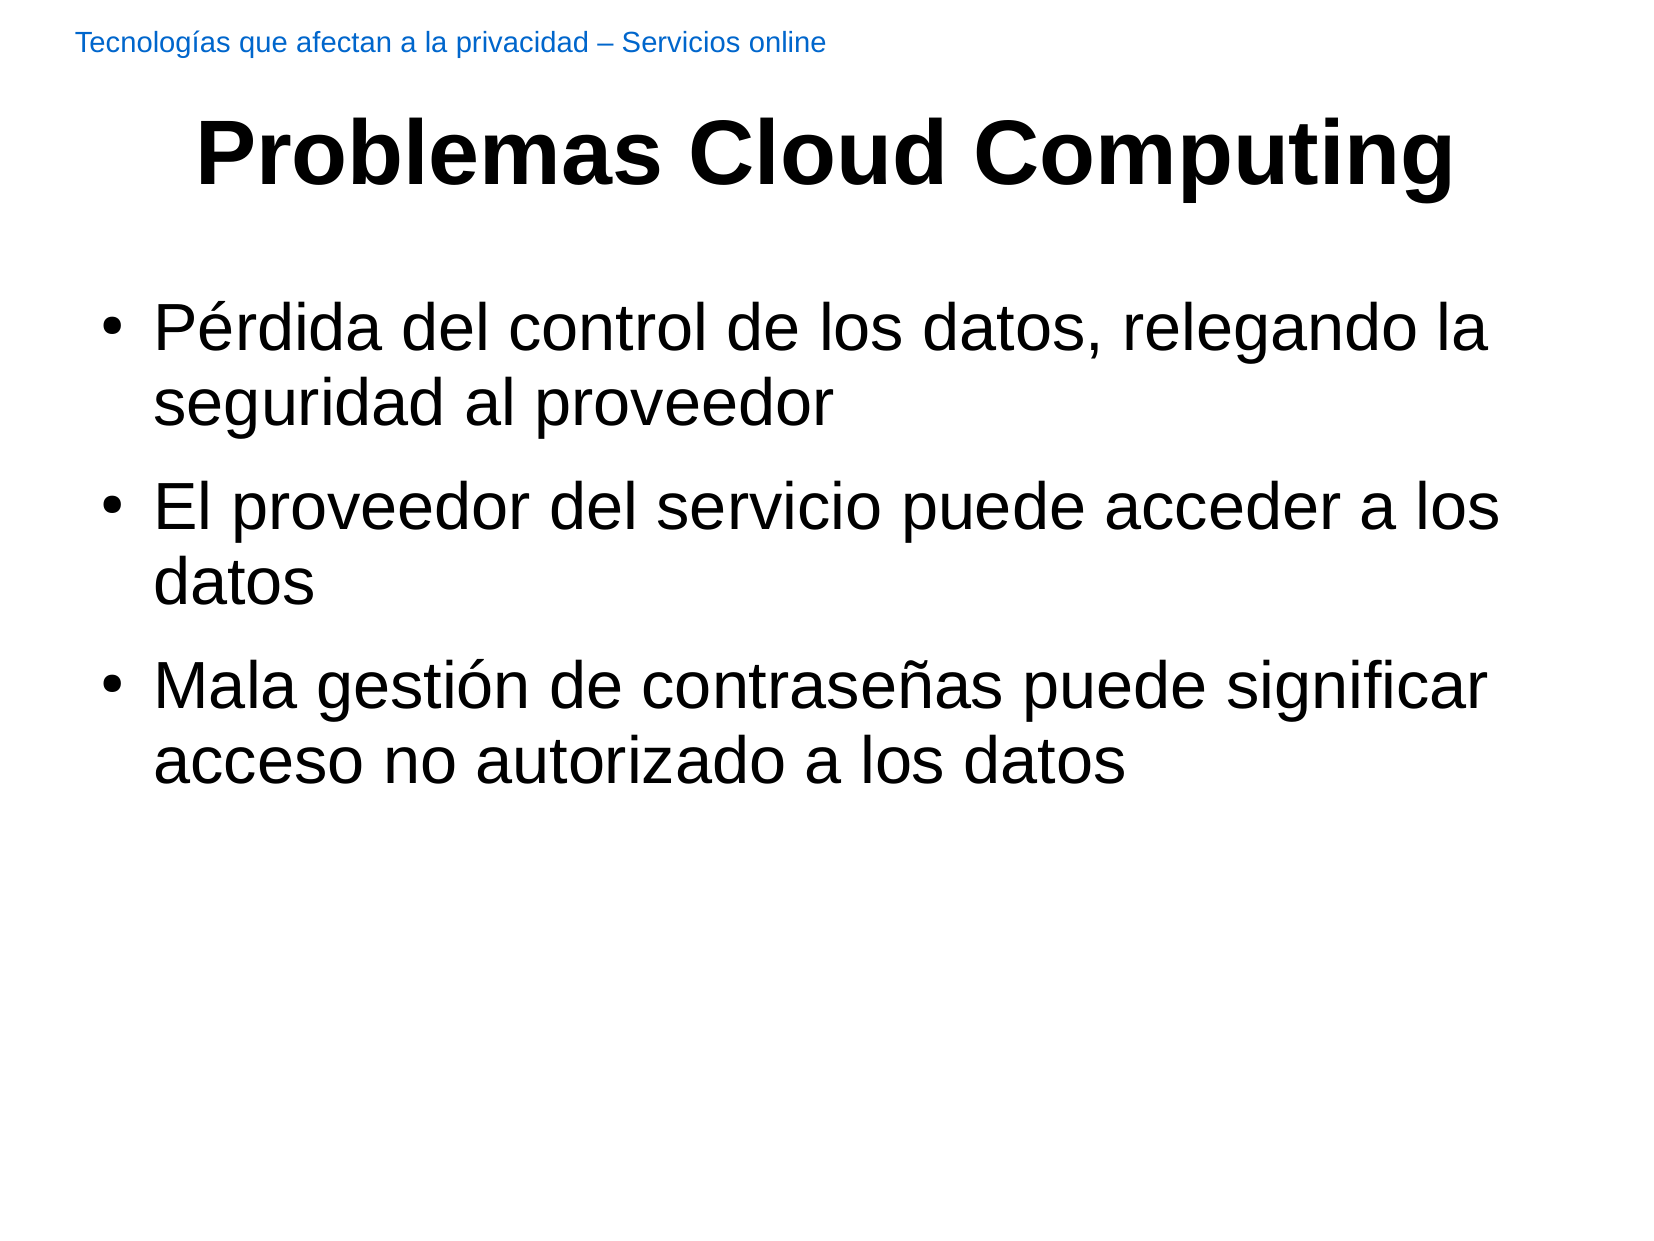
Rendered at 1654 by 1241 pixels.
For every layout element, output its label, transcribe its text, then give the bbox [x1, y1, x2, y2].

title Problemas Cloud Computing [82, 49, 1571, 257]
list Pérdida del control de los datos, relegando la seguridad al proveedor El proveedor del servicio puede acceder a los datos Mala gestión de contraseñas puede significar acceso no autorizado a los datos [82, 290, 1571, 1010]
text_box Tecnologías que afectan a la privacidad – Servicios online [60, 18, 961, 66]
